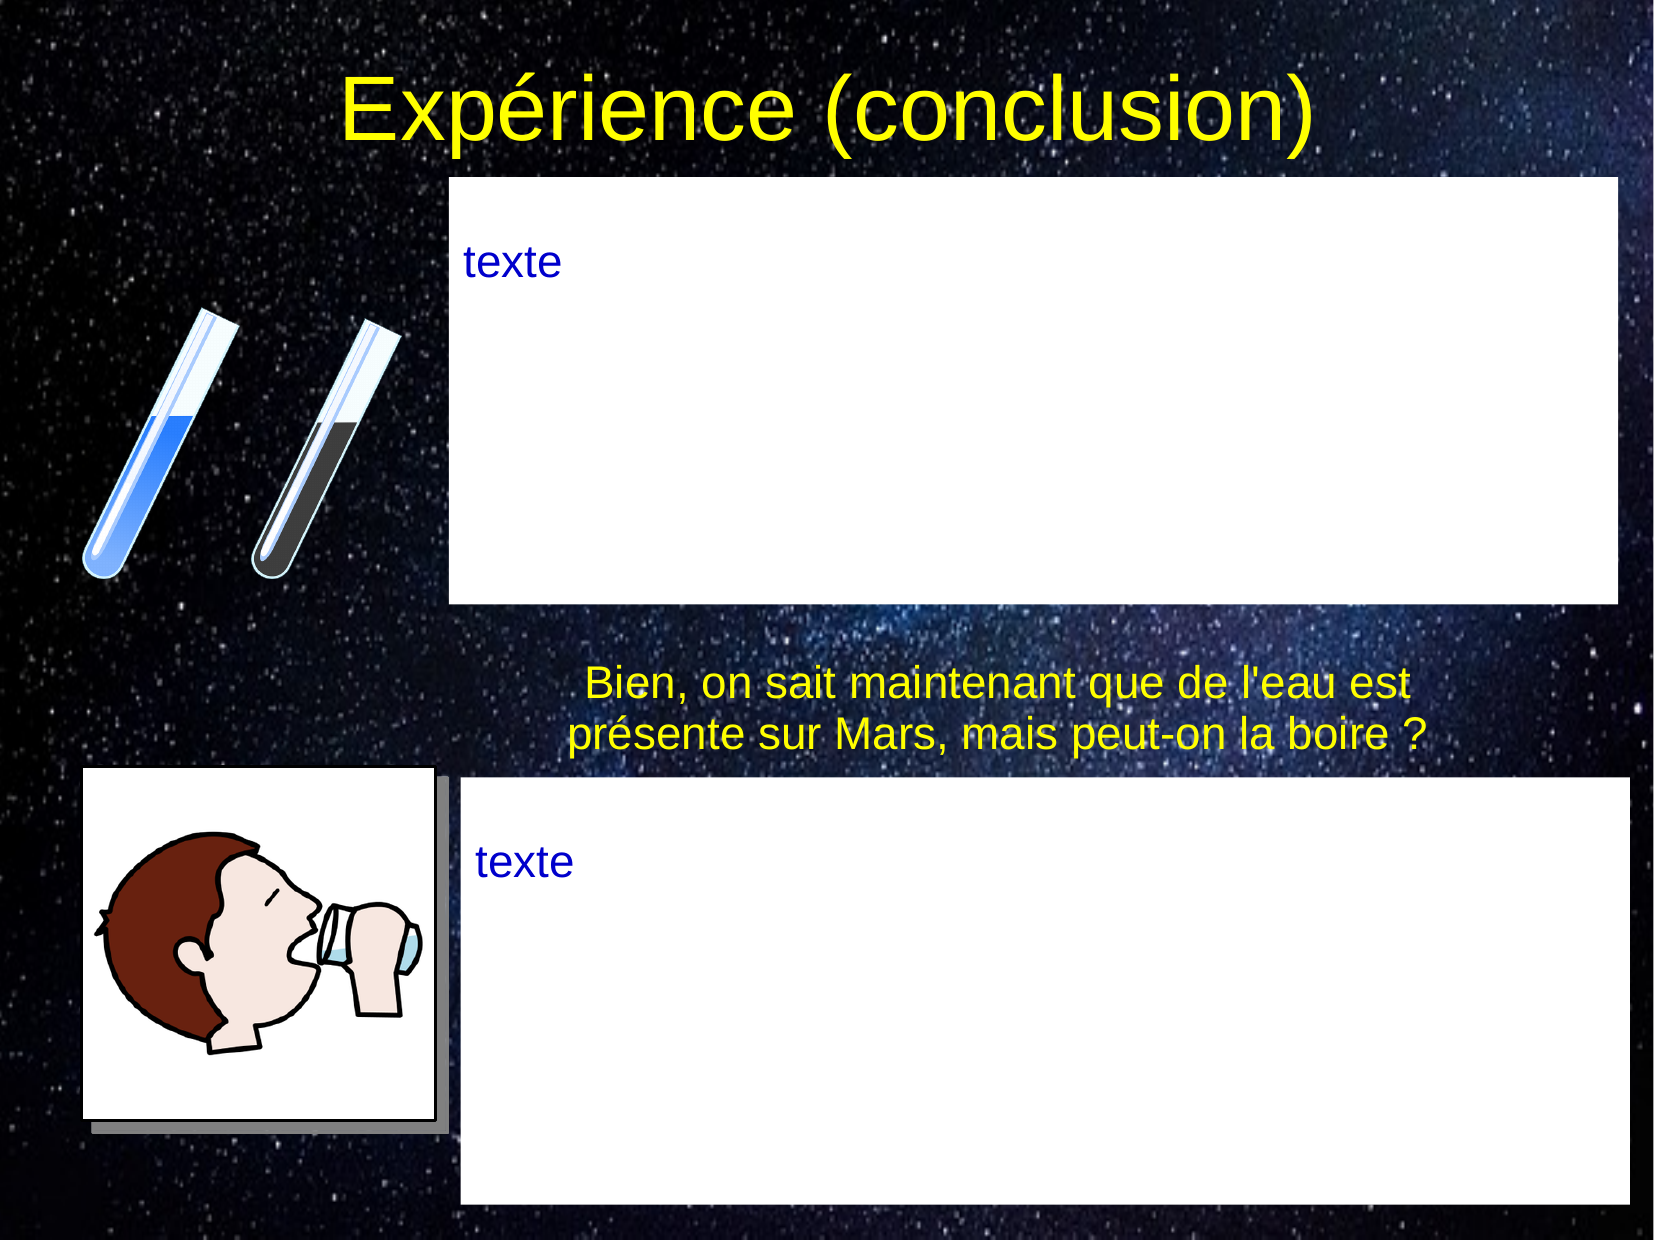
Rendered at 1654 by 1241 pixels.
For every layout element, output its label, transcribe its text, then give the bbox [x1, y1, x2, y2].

text_box Bien, on sait maintenant que de l'eau est présente sur Mars, mais peut-on la boire ? [484, 649, 1512, 777]
title Expérience (conclusion) [84, 18, 1573, 199]
text_box texte [448, 177, 1619, 605]
text_box texte [460, 777, 1630, 1205]
picture [0, 0, 1654, 1241]
